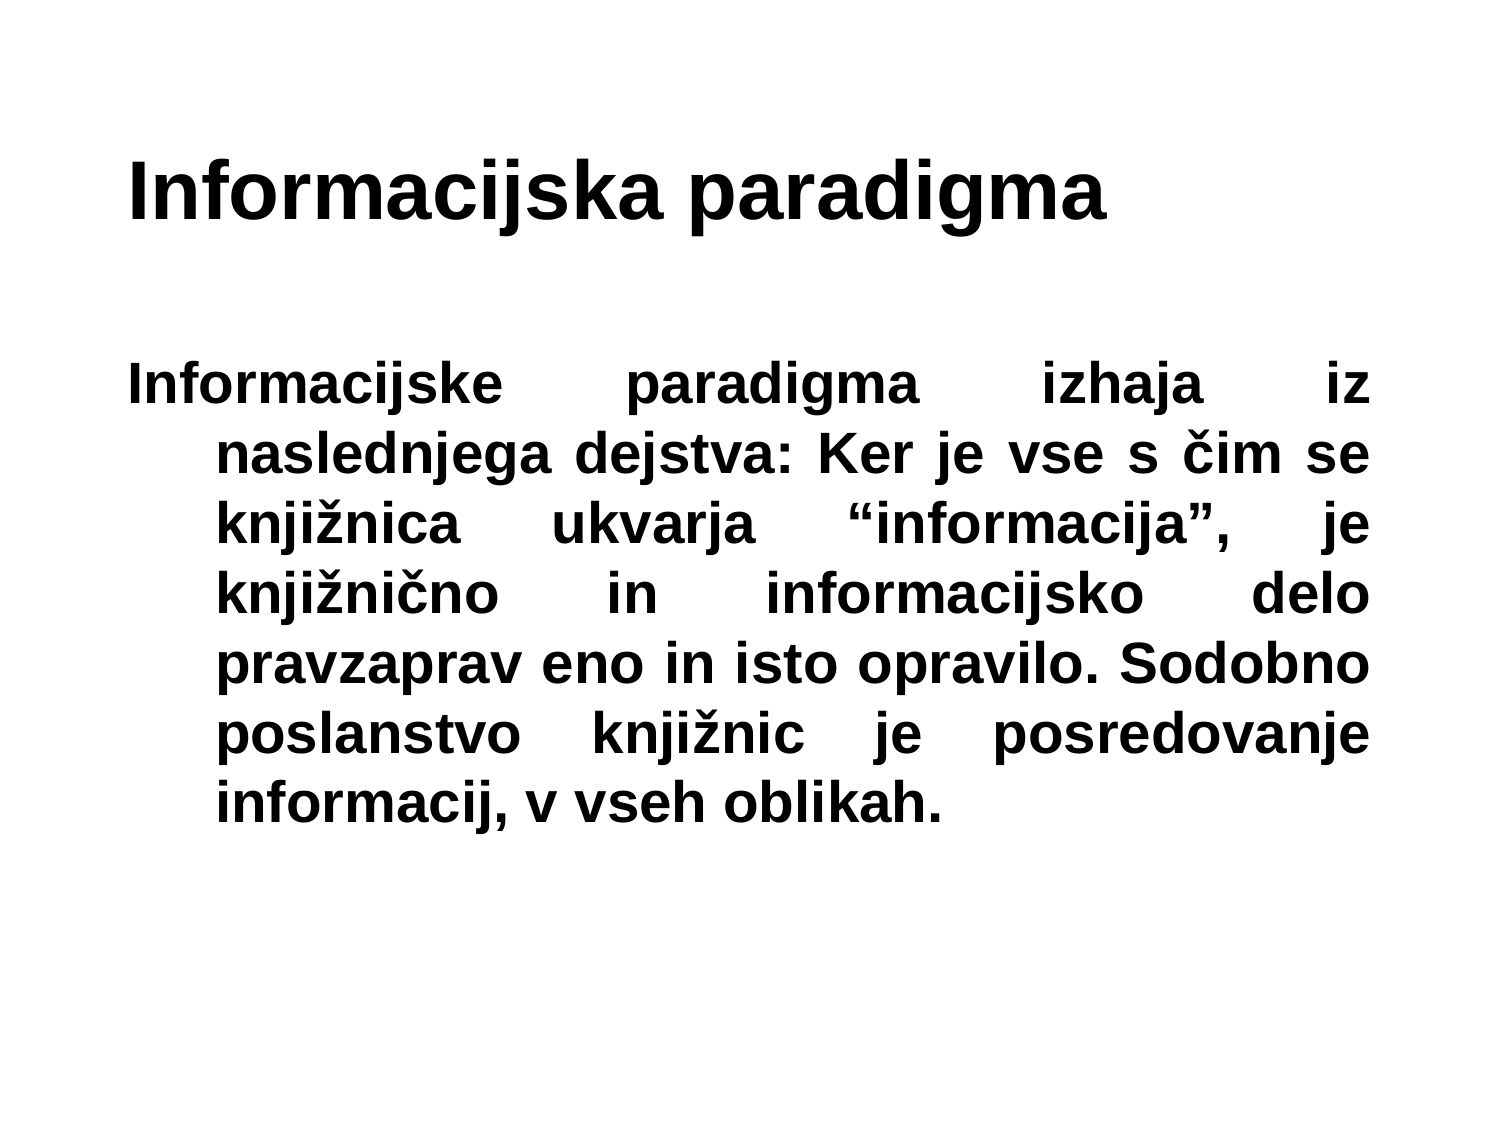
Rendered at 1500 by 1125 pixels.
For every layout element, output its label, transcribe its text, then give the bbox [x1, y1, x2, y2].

list Informacijske paradigma izhaja iz naslednjega dejstva: Ker je vse s čim se knjižnica ukvarja “informacija”, je knjižnično in informacijsko delo pravzaprav eno in isto opravilo. Sodobno poslanstvo knjižnic je posredovanje informacij, v vseh oblikah. [112, 338, 1388, 988]
title Informacijska paradigma [112, 66, 1388, 244]
